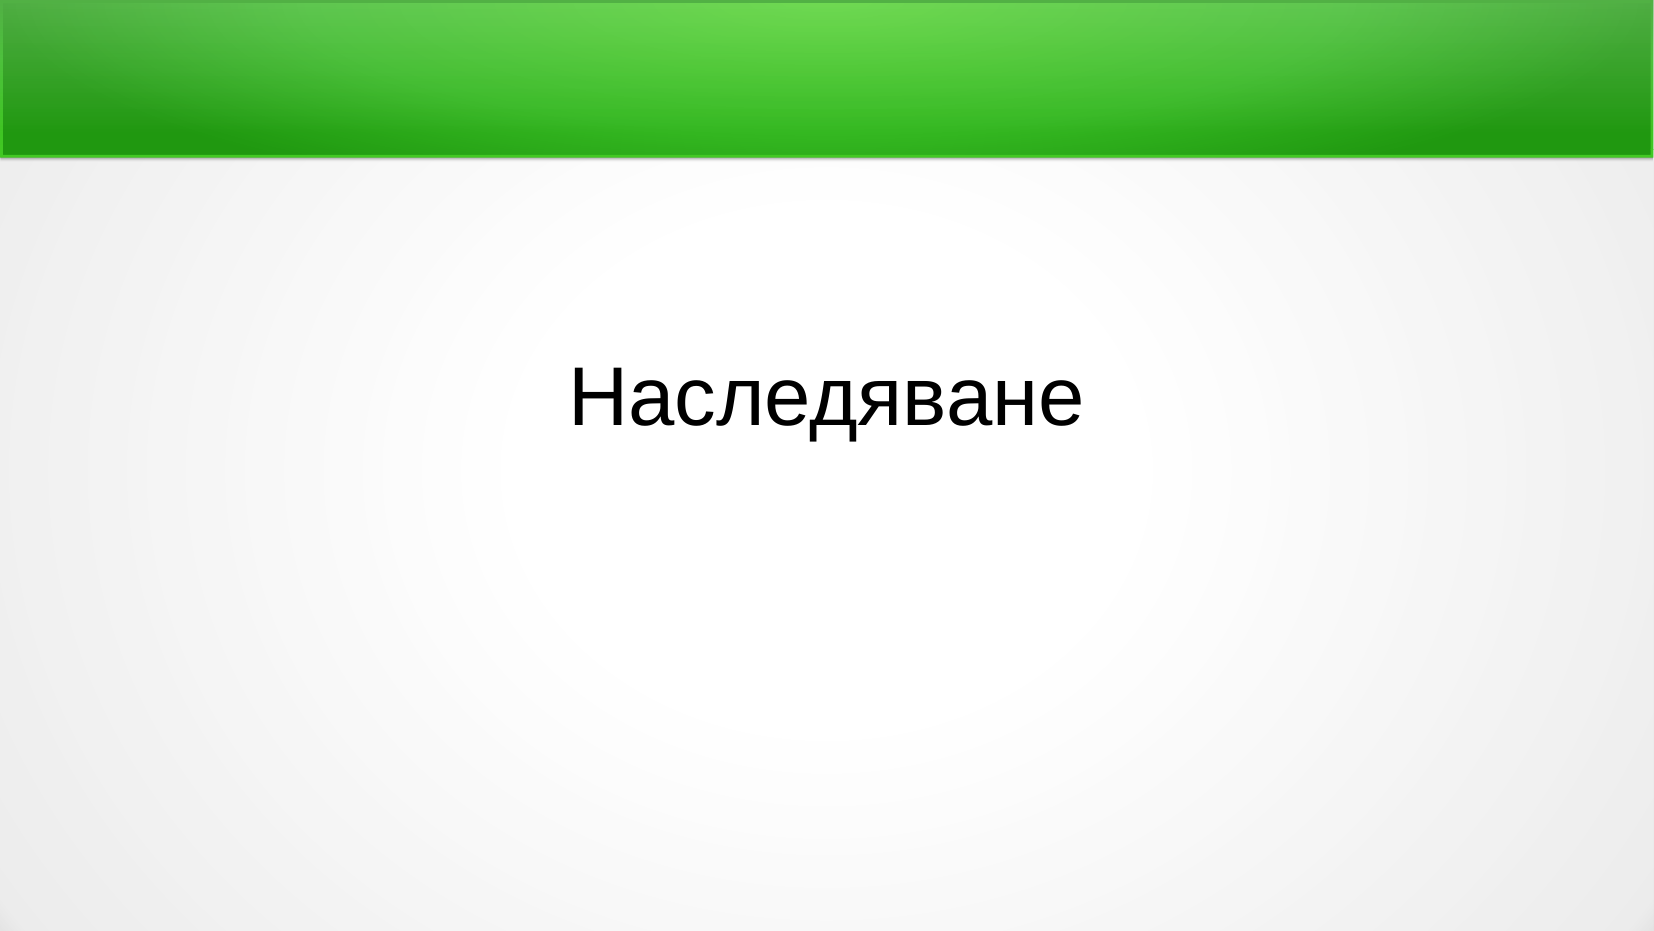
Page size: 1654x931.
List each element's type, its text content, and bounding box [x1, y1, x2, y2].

subtitle Наследяване [82, 37, 1571, 758]
